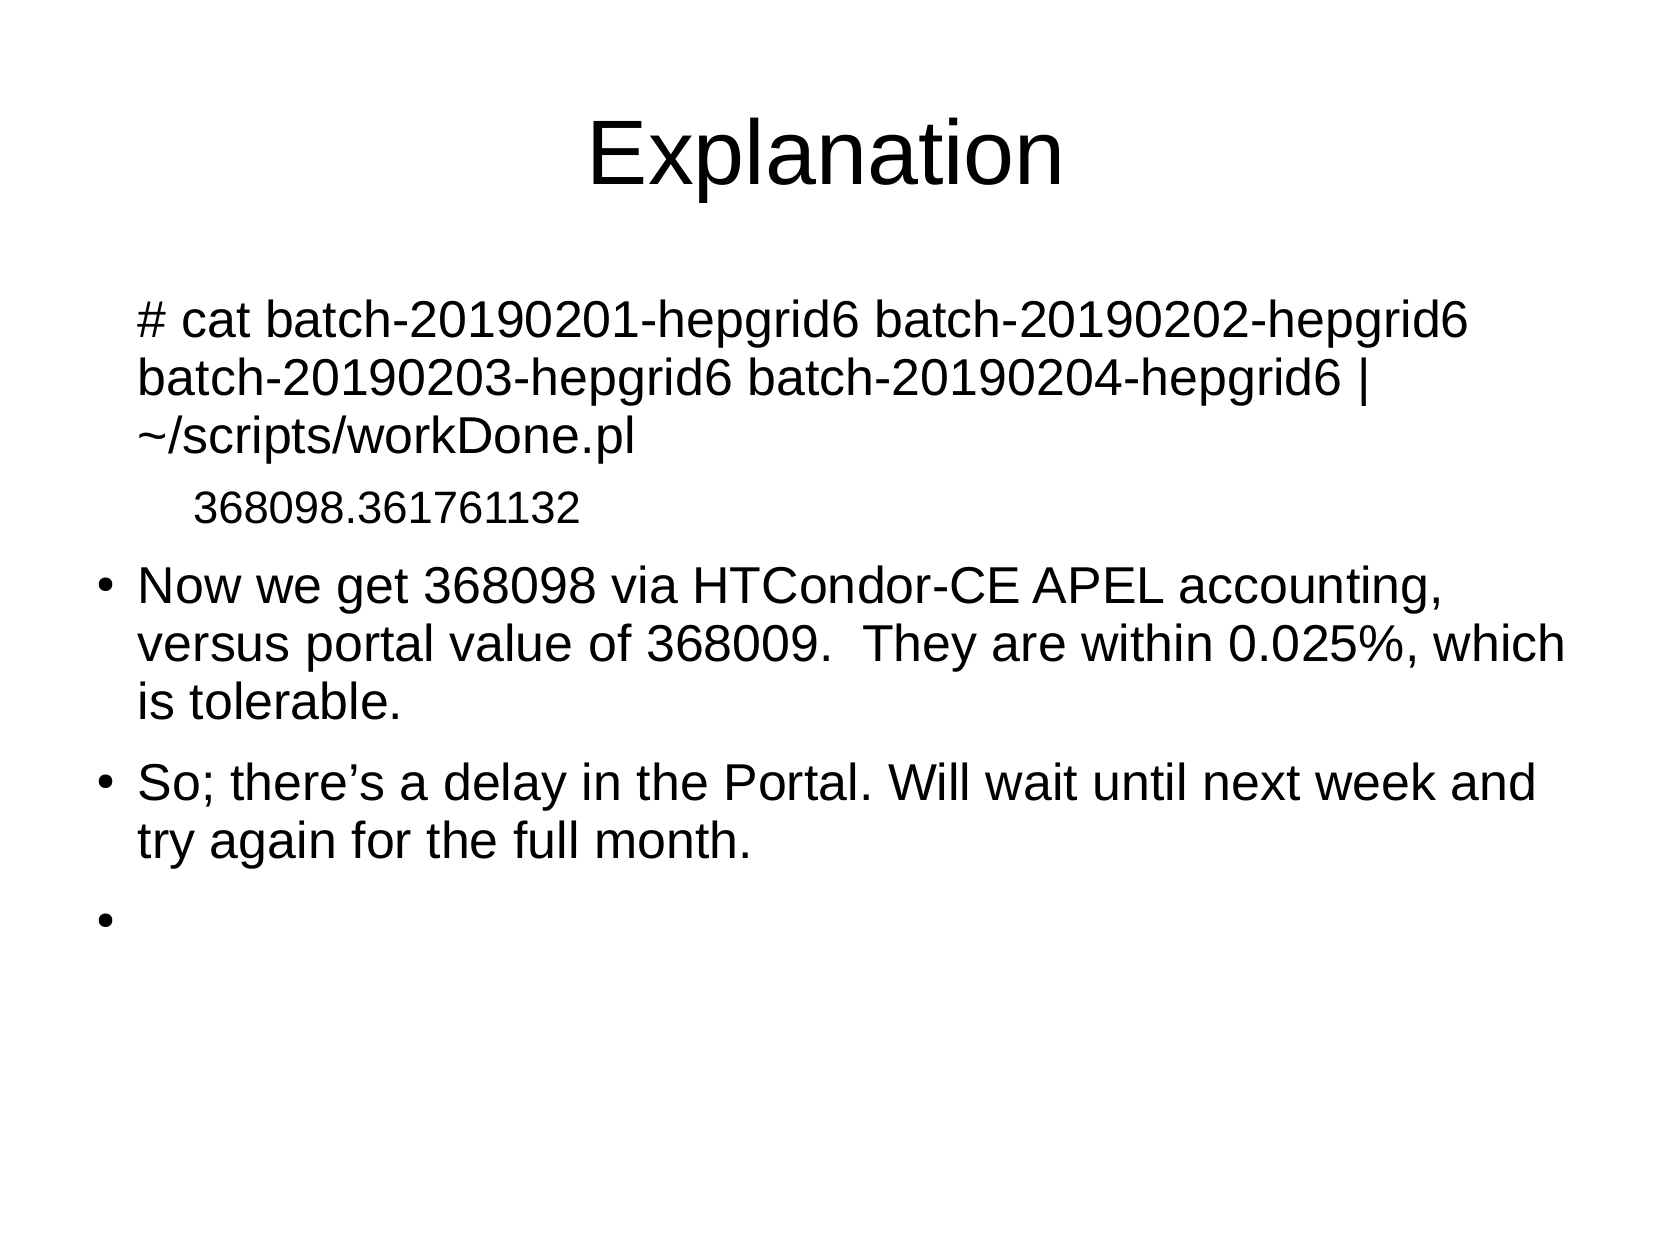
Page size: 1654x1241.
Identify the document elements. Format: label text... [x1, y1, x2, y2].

list # cat batch-20190201-hepgrid6 batch-20190202-hepgrid6 batch-20190203-hepgrid6 batch-20190204-hepgrid6 | ~/scripts/workDone.pl 368098.361761132 Now we get 368098 via HTCondor-CE APEL accounting, versus portal value of 368009. They are within 0.025%, which is tolerable. So; there’s a delay in the Portal. Will wait until next week and try again for the full month. [82, 290, 1571, 1010]
title Explanation [82, 49, 1571, 257]
